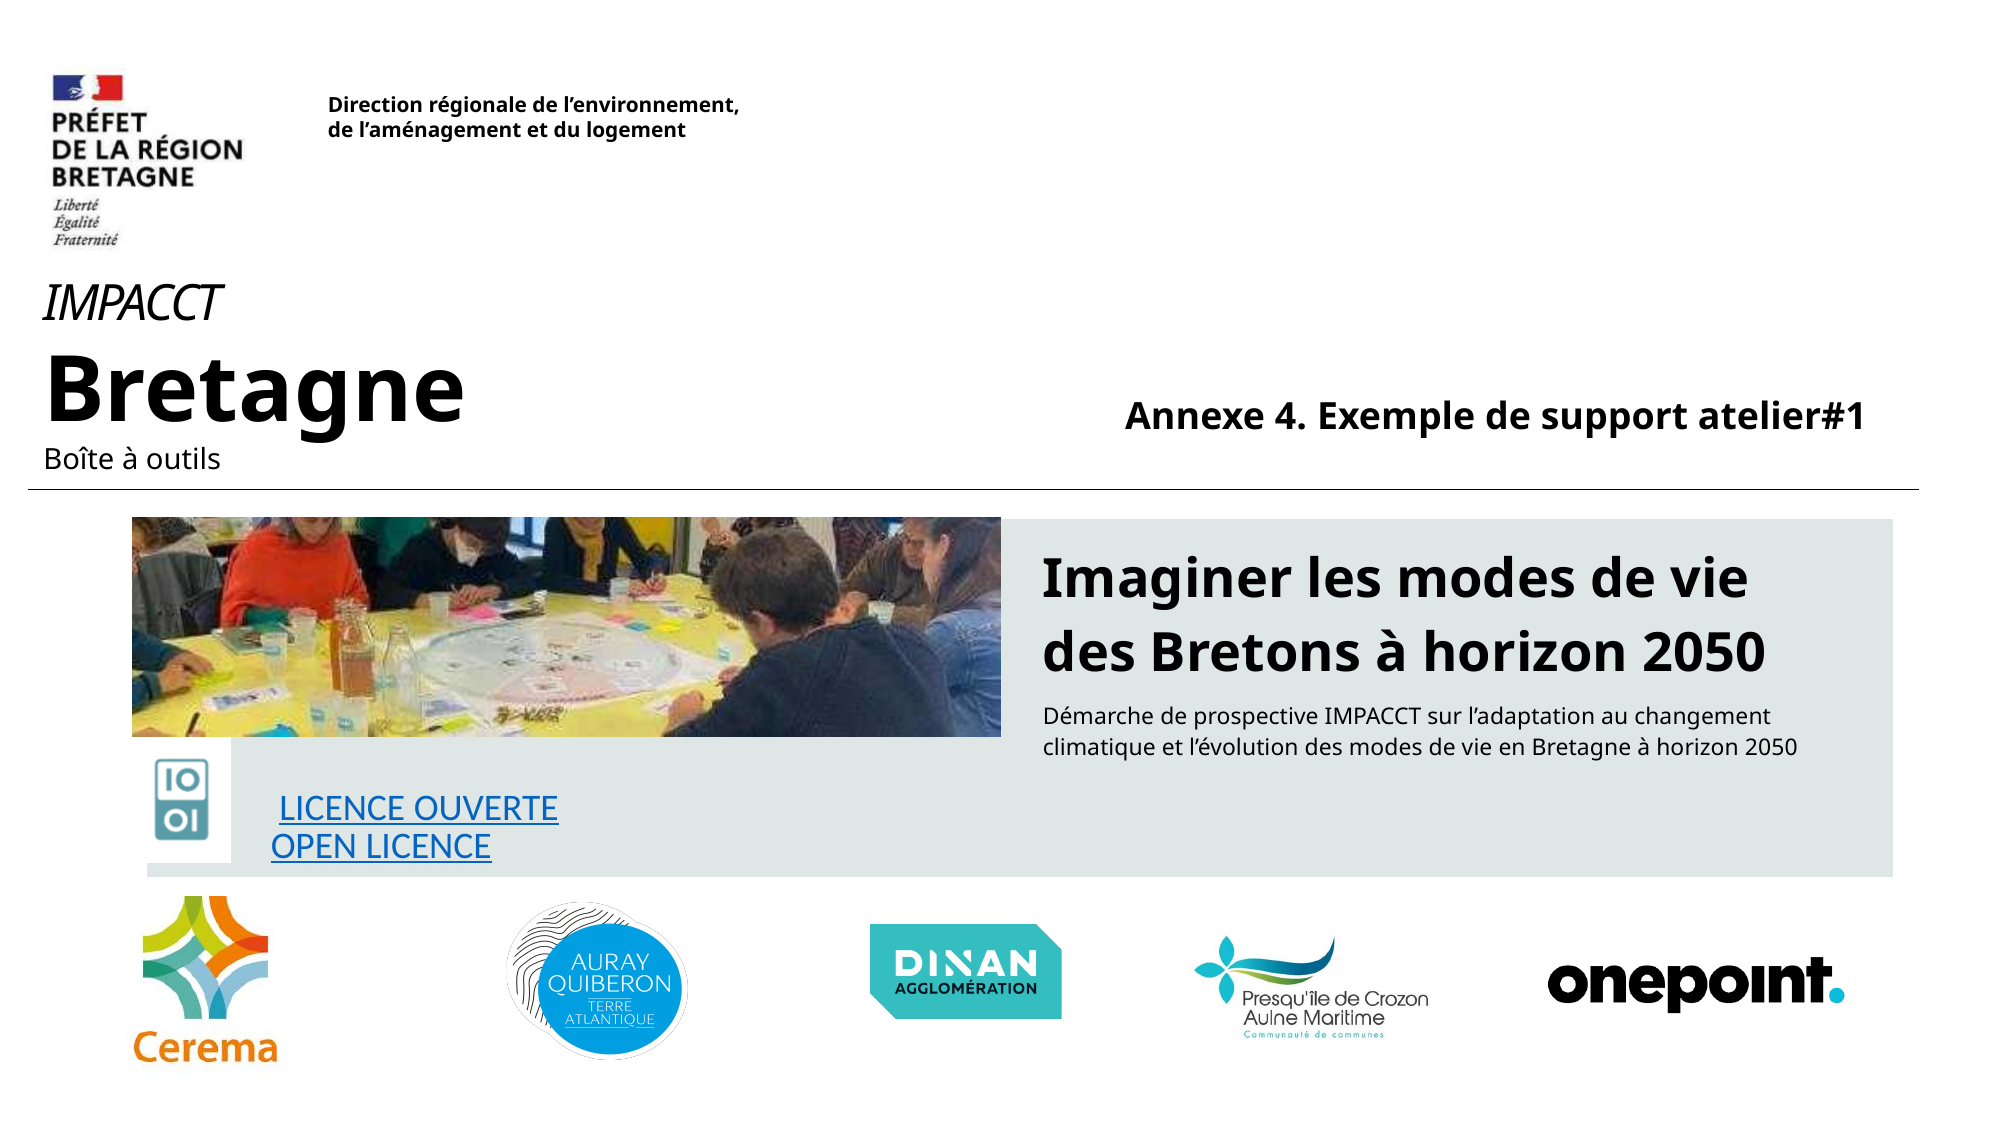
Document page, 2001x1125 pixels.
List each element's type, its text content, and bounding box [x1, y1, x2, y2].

text_box IMPACCT Bretagne Boîte à outils [28, 262, 1029, 489]
table_header [231, 519, 1023, 783]
table_cell [1023, 783, 1893, 877]
picture [132, 517, 1001, 863]
table_cell [147, 783, 271, 877]
table_cell LICENCE OUVERTE OPEN LICENCE [271, 783, 1023, 877]
picture [28, 50, 267, 262]
picture [18, 890, 1971, 1110]
text_box Direction régionale de l’environnement, de l’aménagement et du logement [313, 84, 761, 149]
text_box Annexe 4. Exemple de support atelier#1 [1110, 384, 1920, 446]
table_header Imaginer les modes de vie des Bretons à horizon 2050 Démarche de prospective IMPACCT sur l’adaptation au changement climatique et l’évolution des modes de vie en Bretagne à horizon 2050 [1023, 519, 1893, 783]
